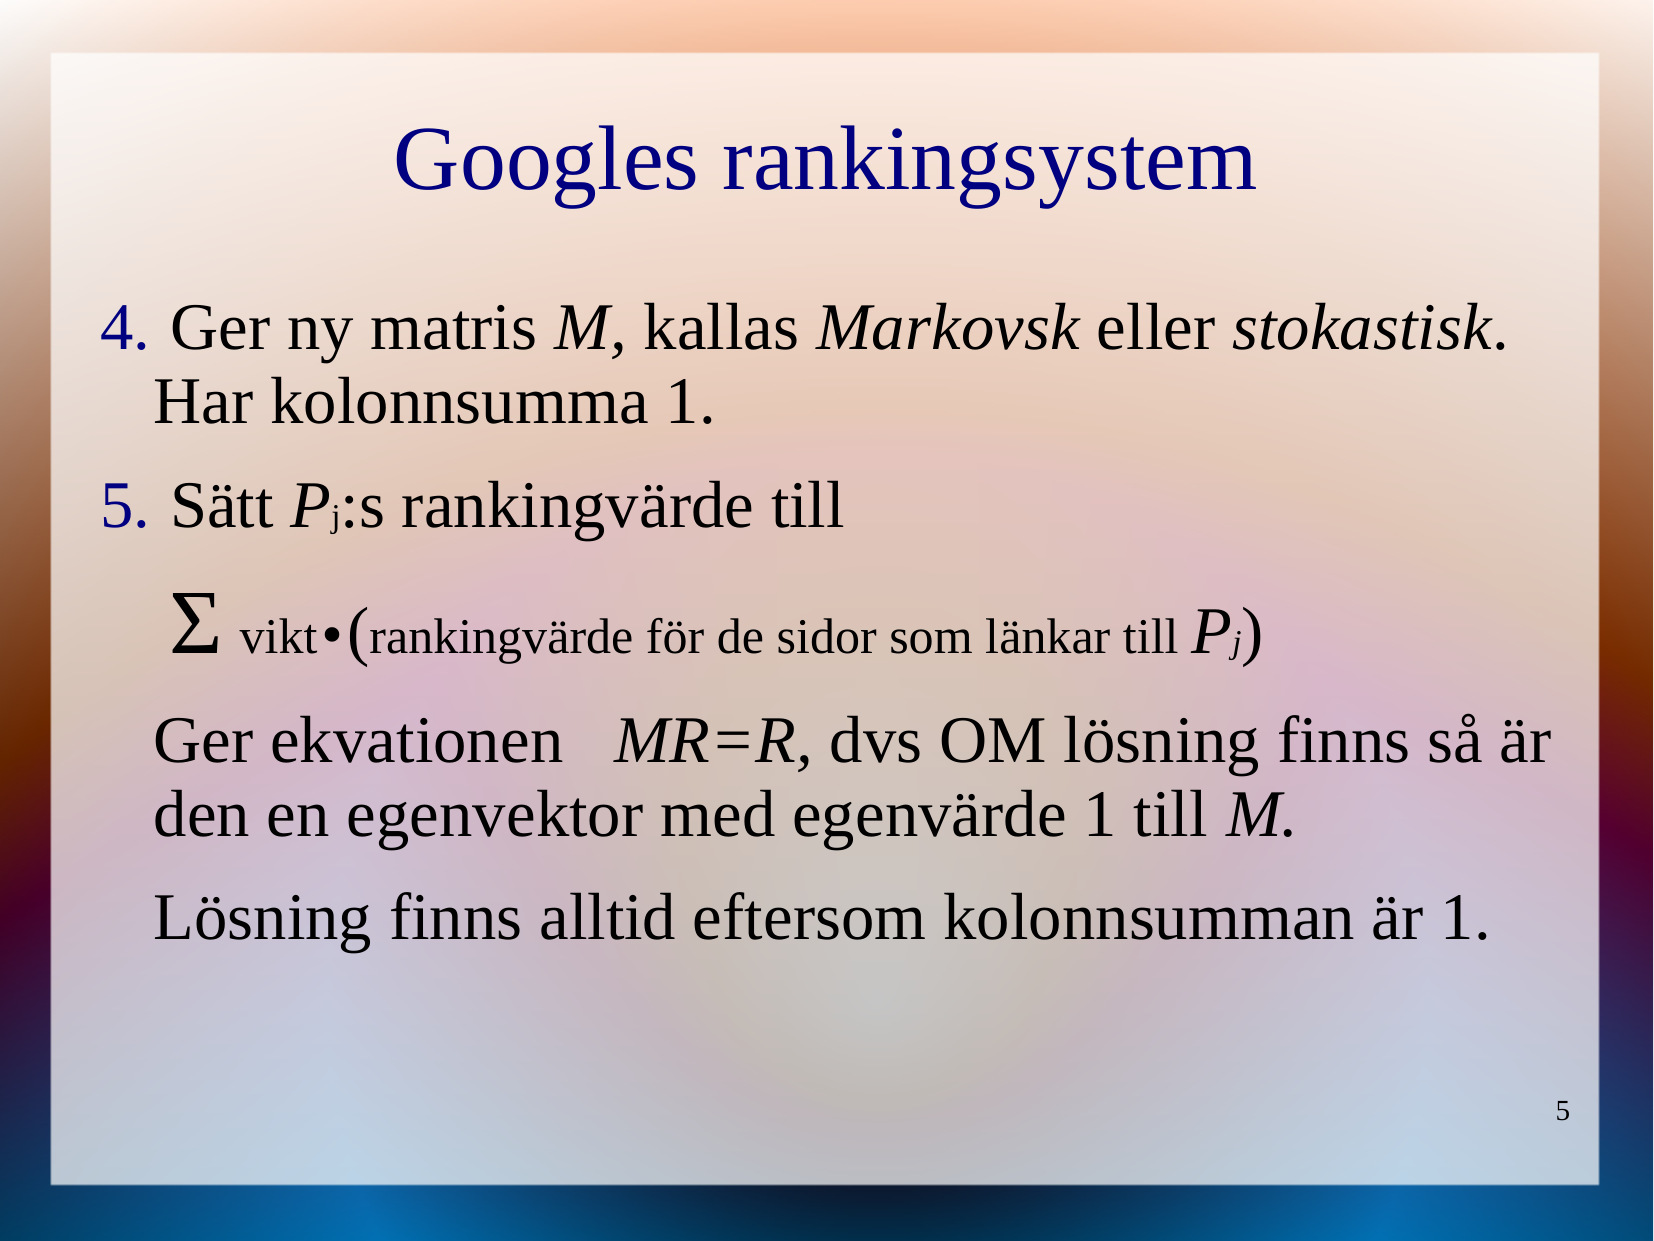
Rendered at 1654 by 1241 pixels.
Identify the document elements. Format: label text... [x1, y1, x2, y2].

picture [0, 0, 1654, 1241]
title Googles rankingsystem [82, 55, 1571, 263]
list Ger ny matris M, kallas Markovsk eller stokastisk. Har kolonnsumma 1. Sätt Pj:s rankingvärde till Σ vikt•(rankingvärde för de sidor som länkar till Pj) Ger ekvationen MR=R, dvs OM lösning finns så är den en egenvektor med egenvärde 1 till M. Lösning finns alltid eftersom kolonnsumman är 1. [82, 290, 1571, 1034]
